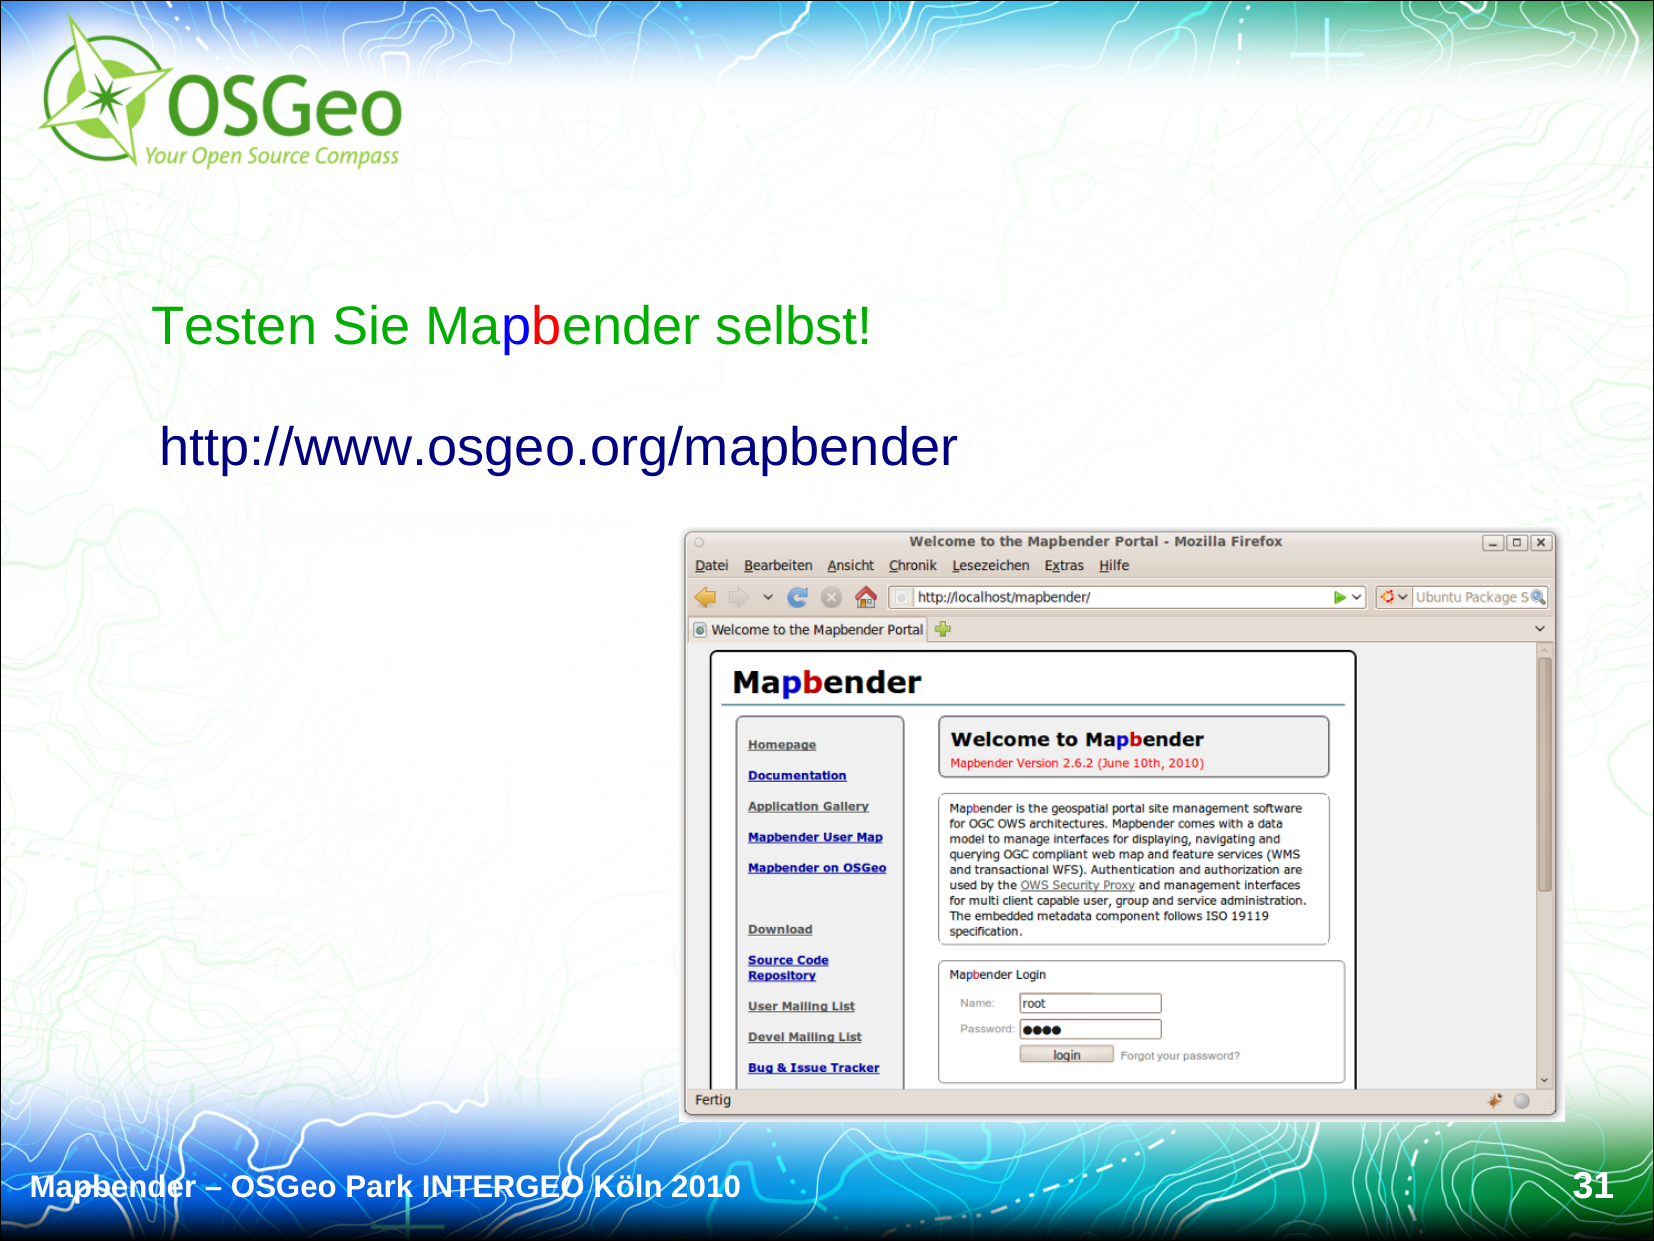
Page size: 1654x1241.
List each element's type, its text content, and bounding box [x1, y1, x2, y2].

picture [1, 1, 1653, 1240]
list Testen Sie Mapbender selbst! http://www.osgeo.org/mapbender [88, 295, 1577, 1114]
